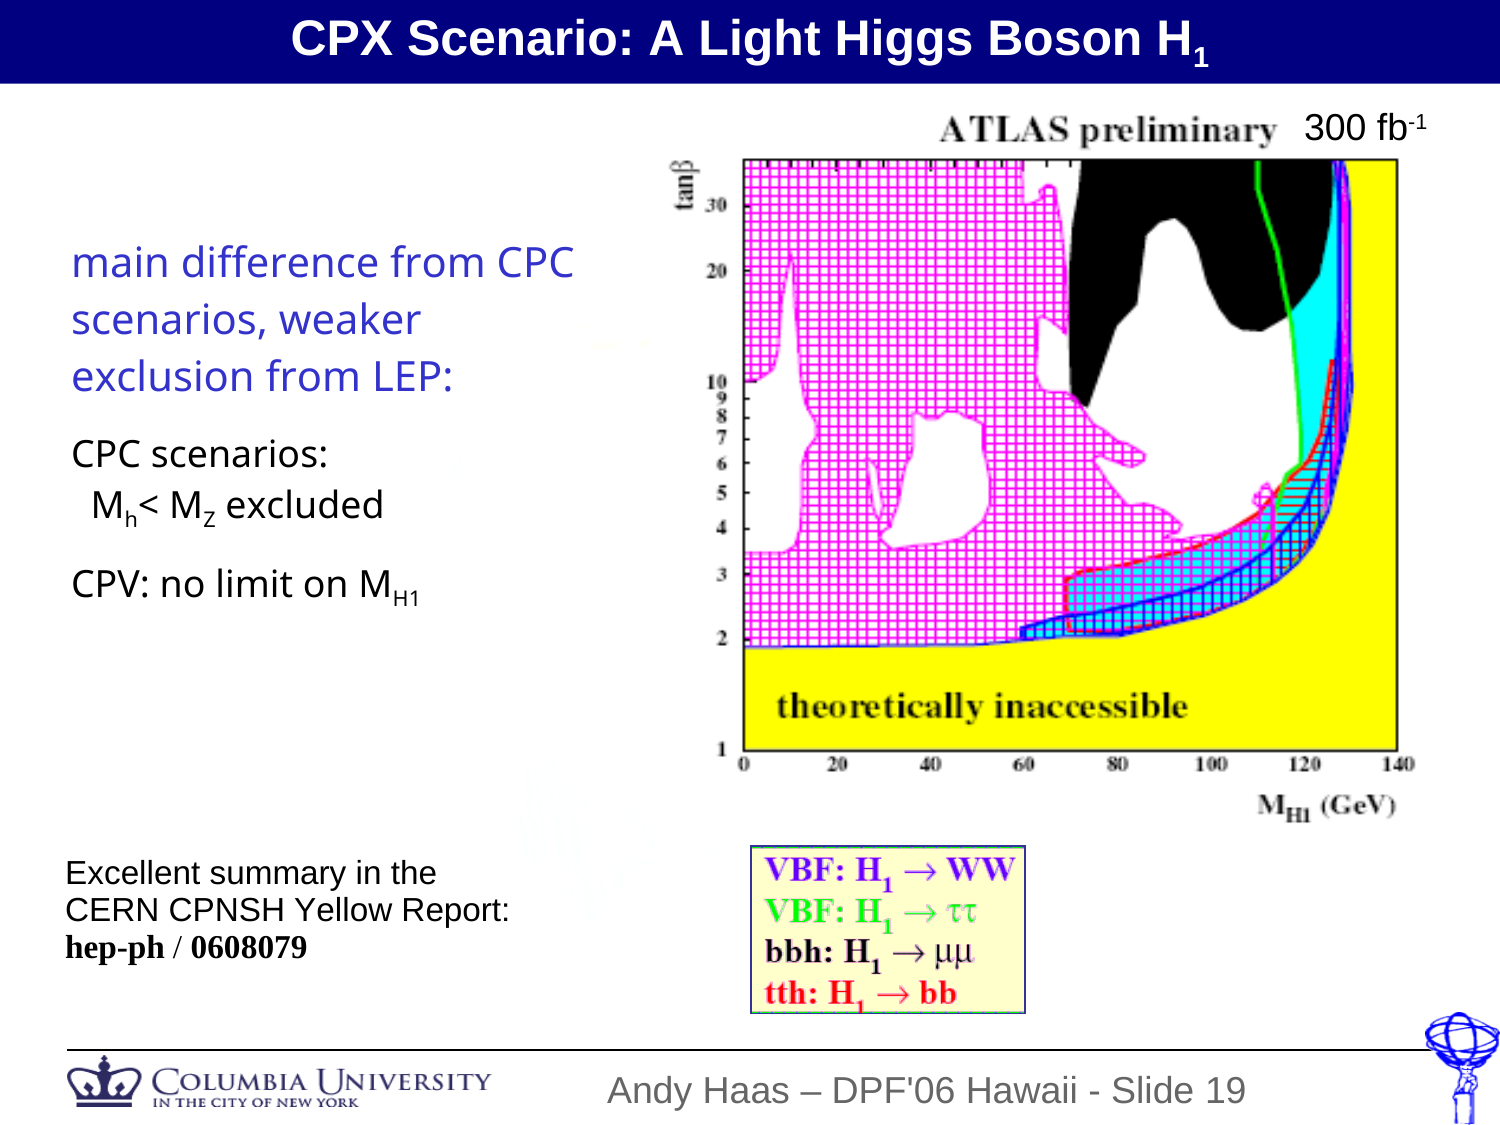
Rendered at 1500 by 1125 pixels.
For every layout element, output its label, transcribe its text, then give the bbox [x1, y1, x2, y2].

picture [67, 1055, 492, 1107]
text_box 300 fb-1 [1289, 99, 1443, 157]
picture [751, 846, 1025, 1013]
picture [1425, 1012, 1500, 1125]
text_box main difference from CPC scenarios, weaker exclusion from LEP: CPC scenarios: Mh< MZ excluded CPV: no limit on MH1 [56, 224, 601, 621]
title CPX Scenario: A Light Higgs Boson H1 [0, 0, 1500, 84]
text_box Excellent summary in the CERN CPNSH Yellow Report: hep-ph / 0608079 [50, 847, 526, 976]
picture [651, 108, 1451, 838]
